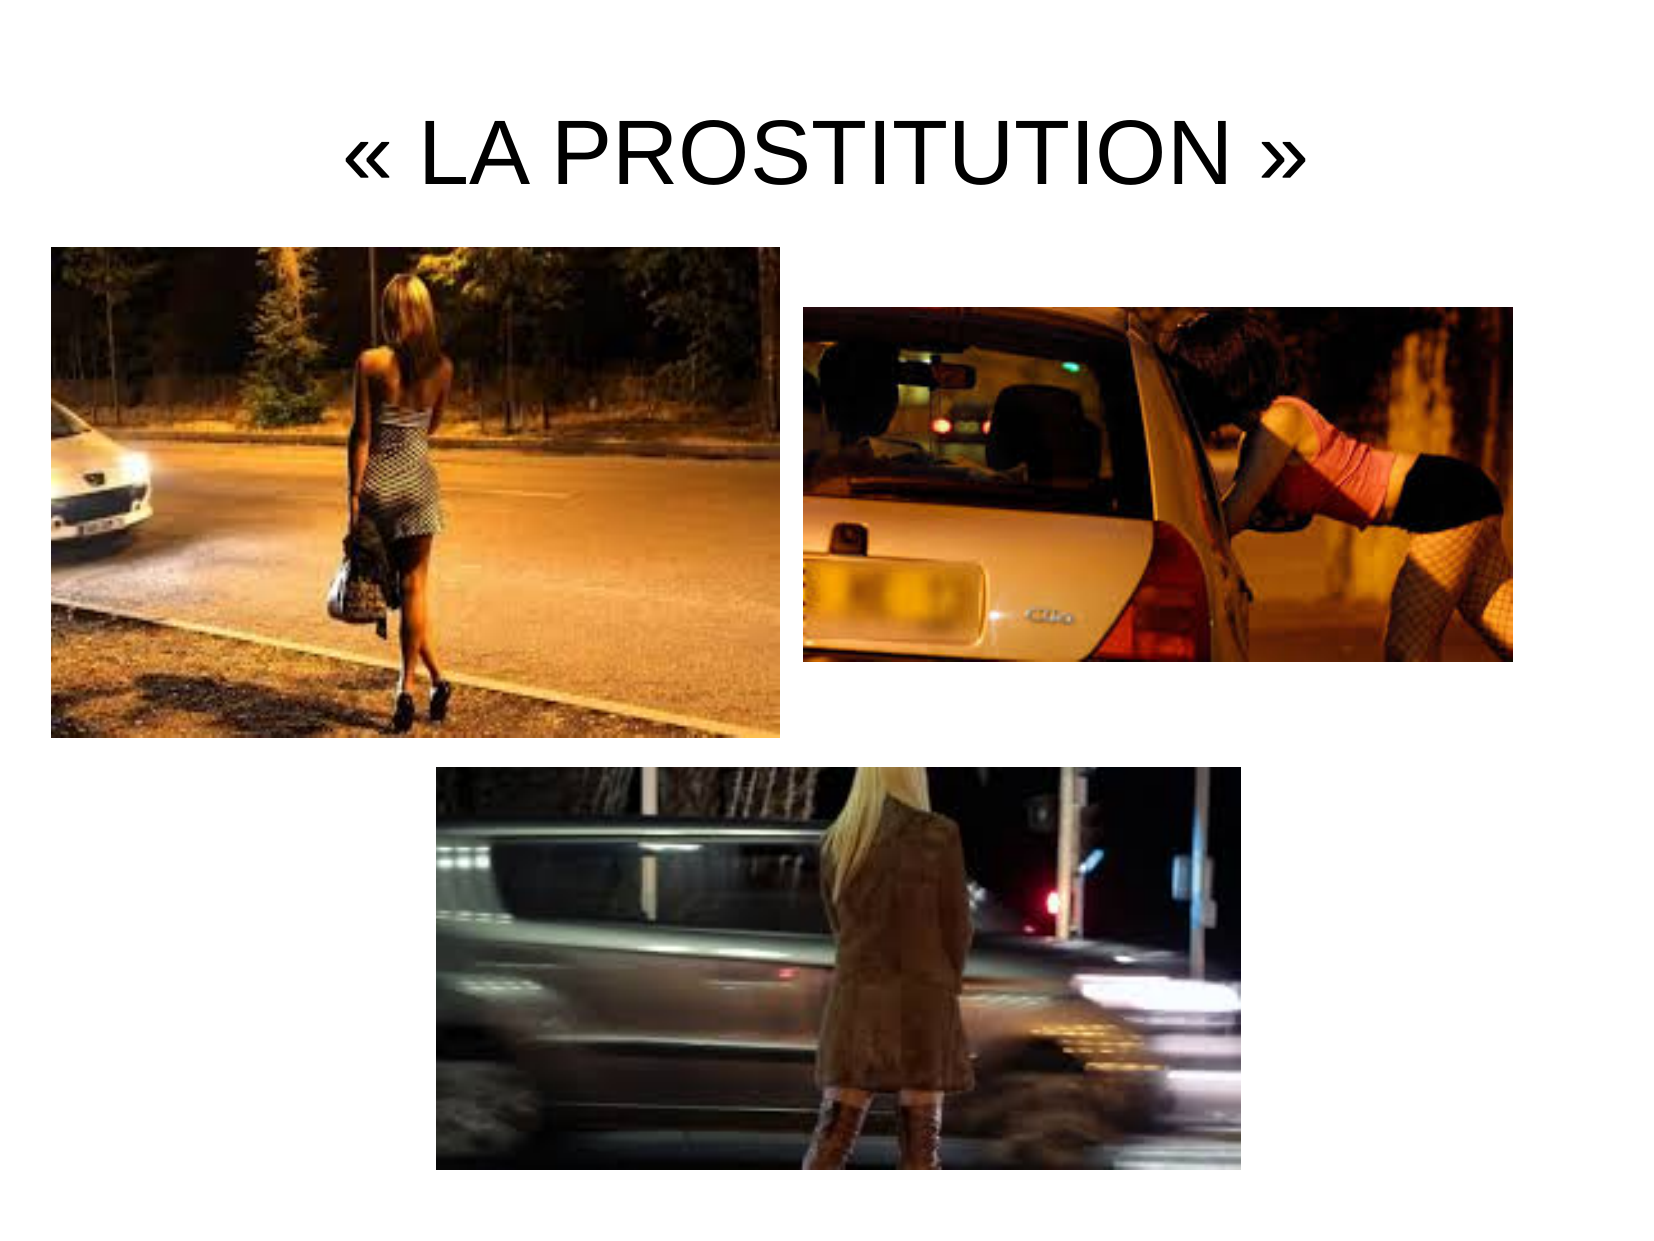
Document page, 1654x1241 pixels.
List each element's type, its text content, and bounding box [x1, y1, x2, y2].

picture [436, 767, 1241, 1170]
picture [803, 307, 1513, 662]
title « LA PROSTITUTION » [82, 49, 1571, 257]
picture [51, 247, 780, 738]
